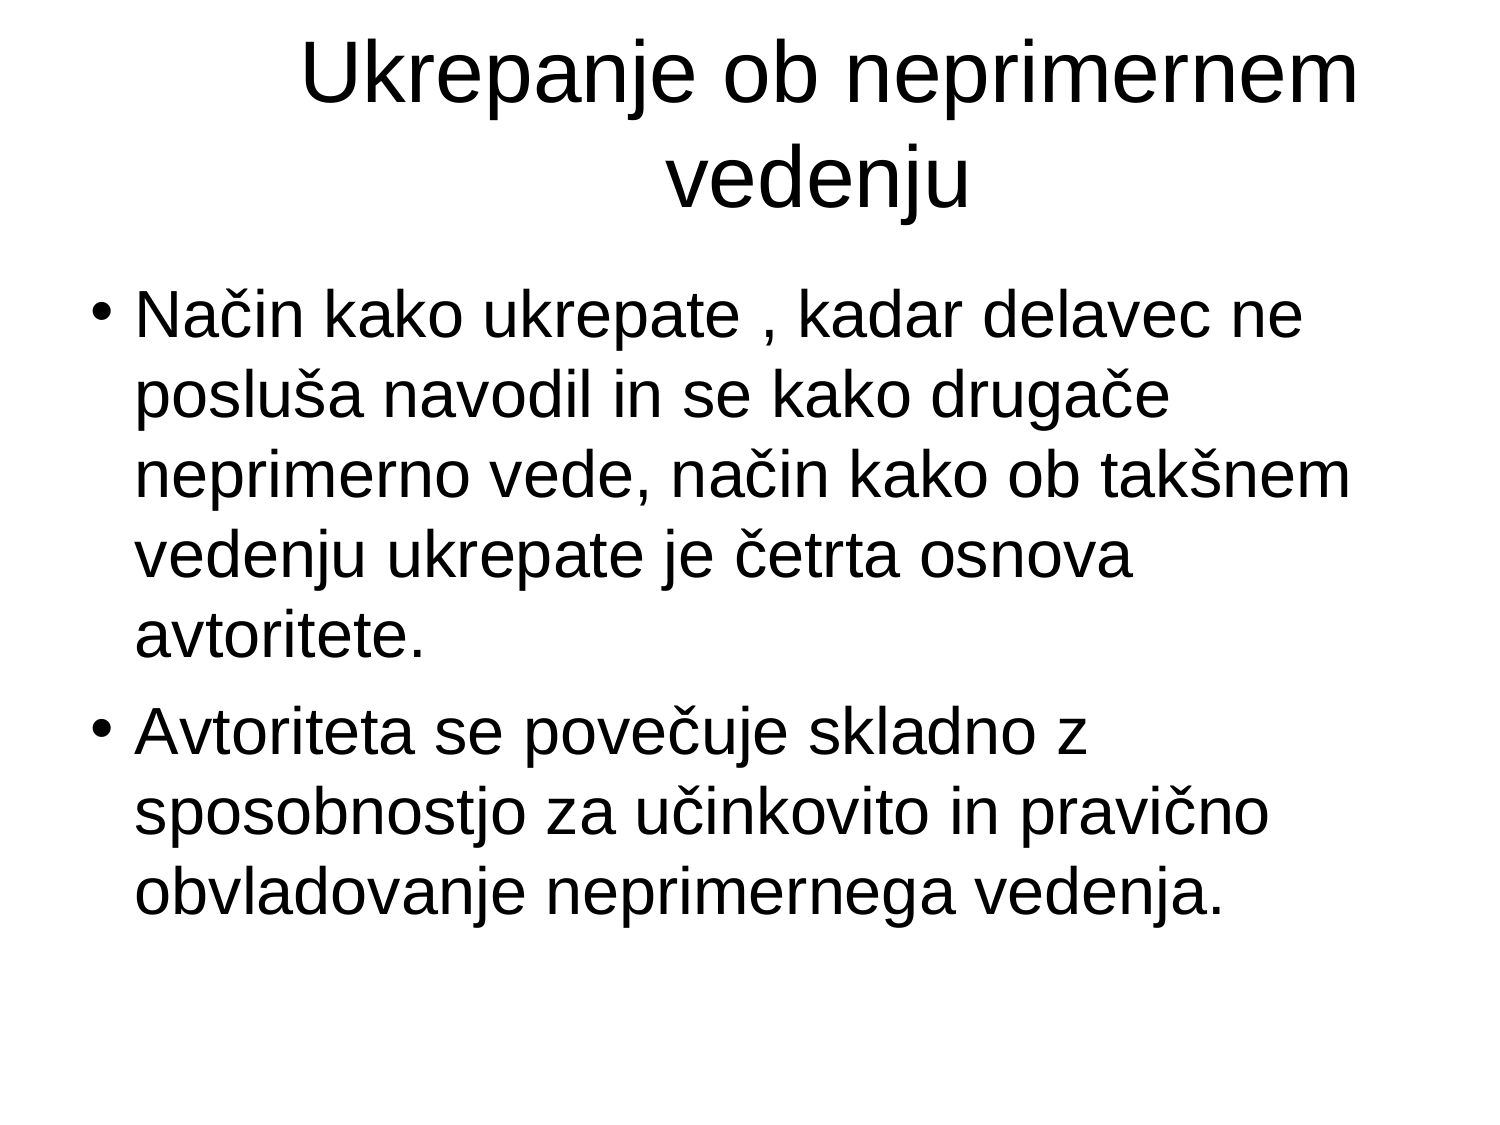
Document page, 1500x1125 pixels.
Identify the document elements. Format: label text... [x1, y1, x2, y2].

title Ukrepanje ob neprimernem vedenju [75, 0, 1426, 233]
list Način kako ukrepate , kadar delavec ne posluša navodil in se kako drugače neprimerno vede, način kako ob takšnem vedenju ukrepate je četrta osnova avtoritete. Avtoriteta se povečuje skladno z sposobnostjo za učinkovito in pravično obvladovanje neprimernega vedenja. [74, 262, 1421, 1002]
